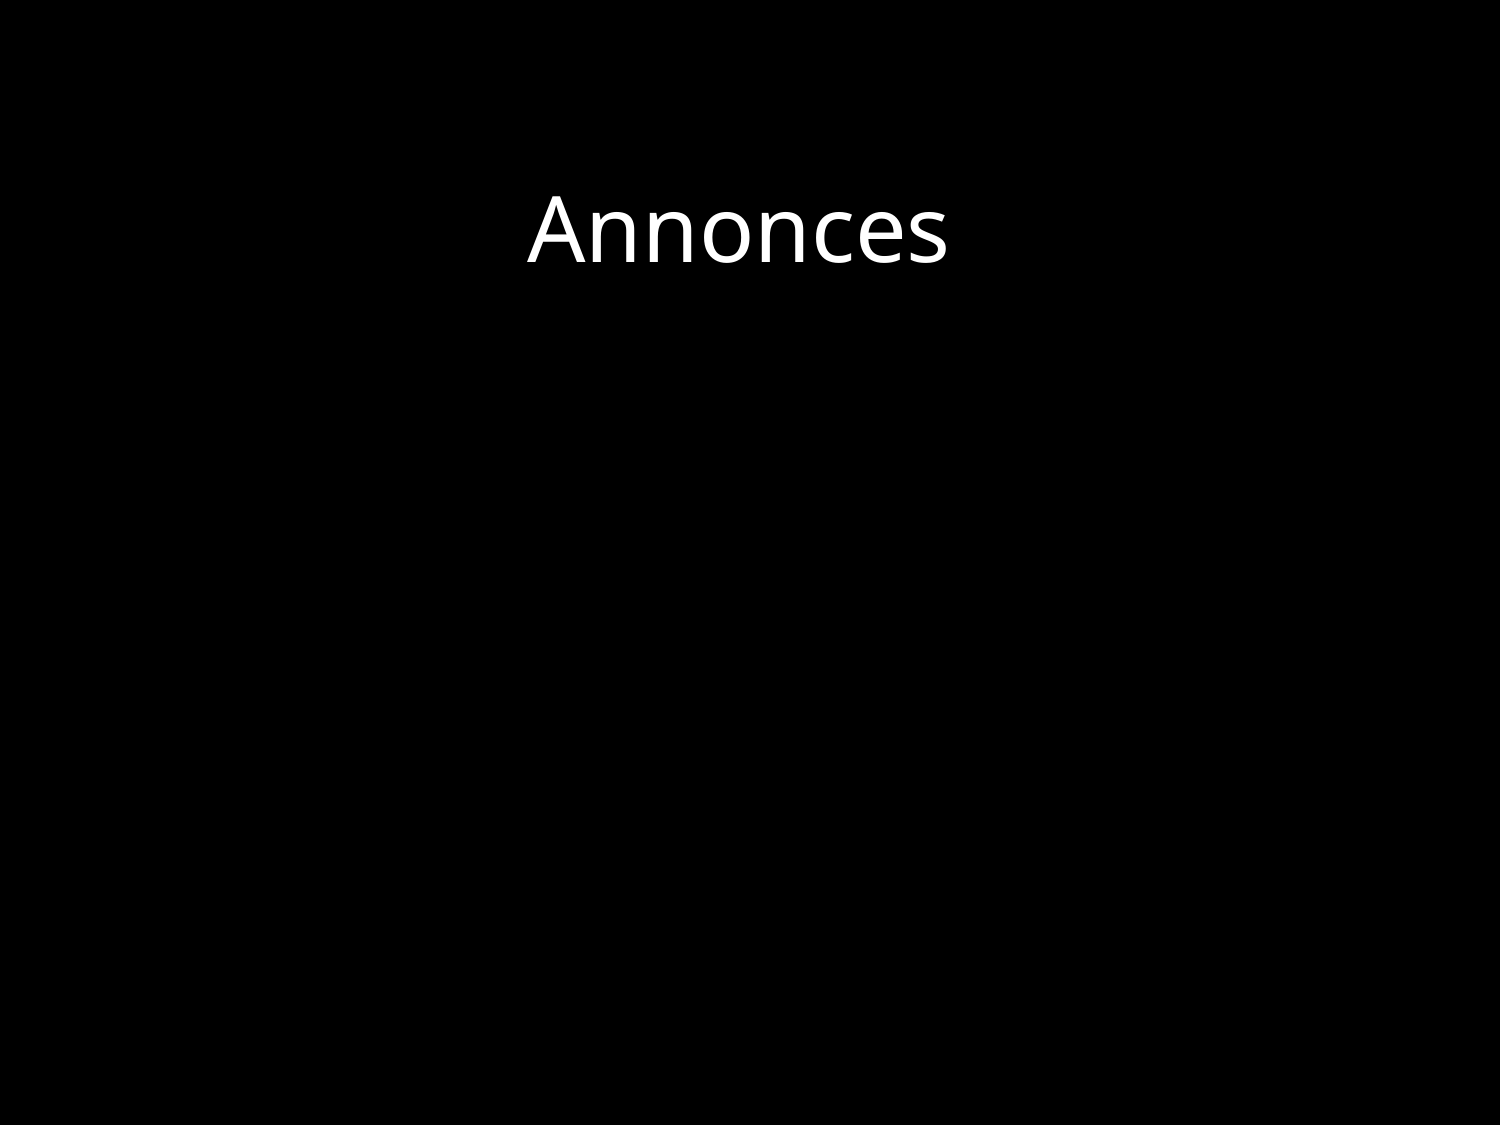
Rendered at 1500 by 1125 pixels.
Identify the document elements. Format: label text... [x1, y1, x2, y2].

list Annonces [0, 163, 1490, 906]
